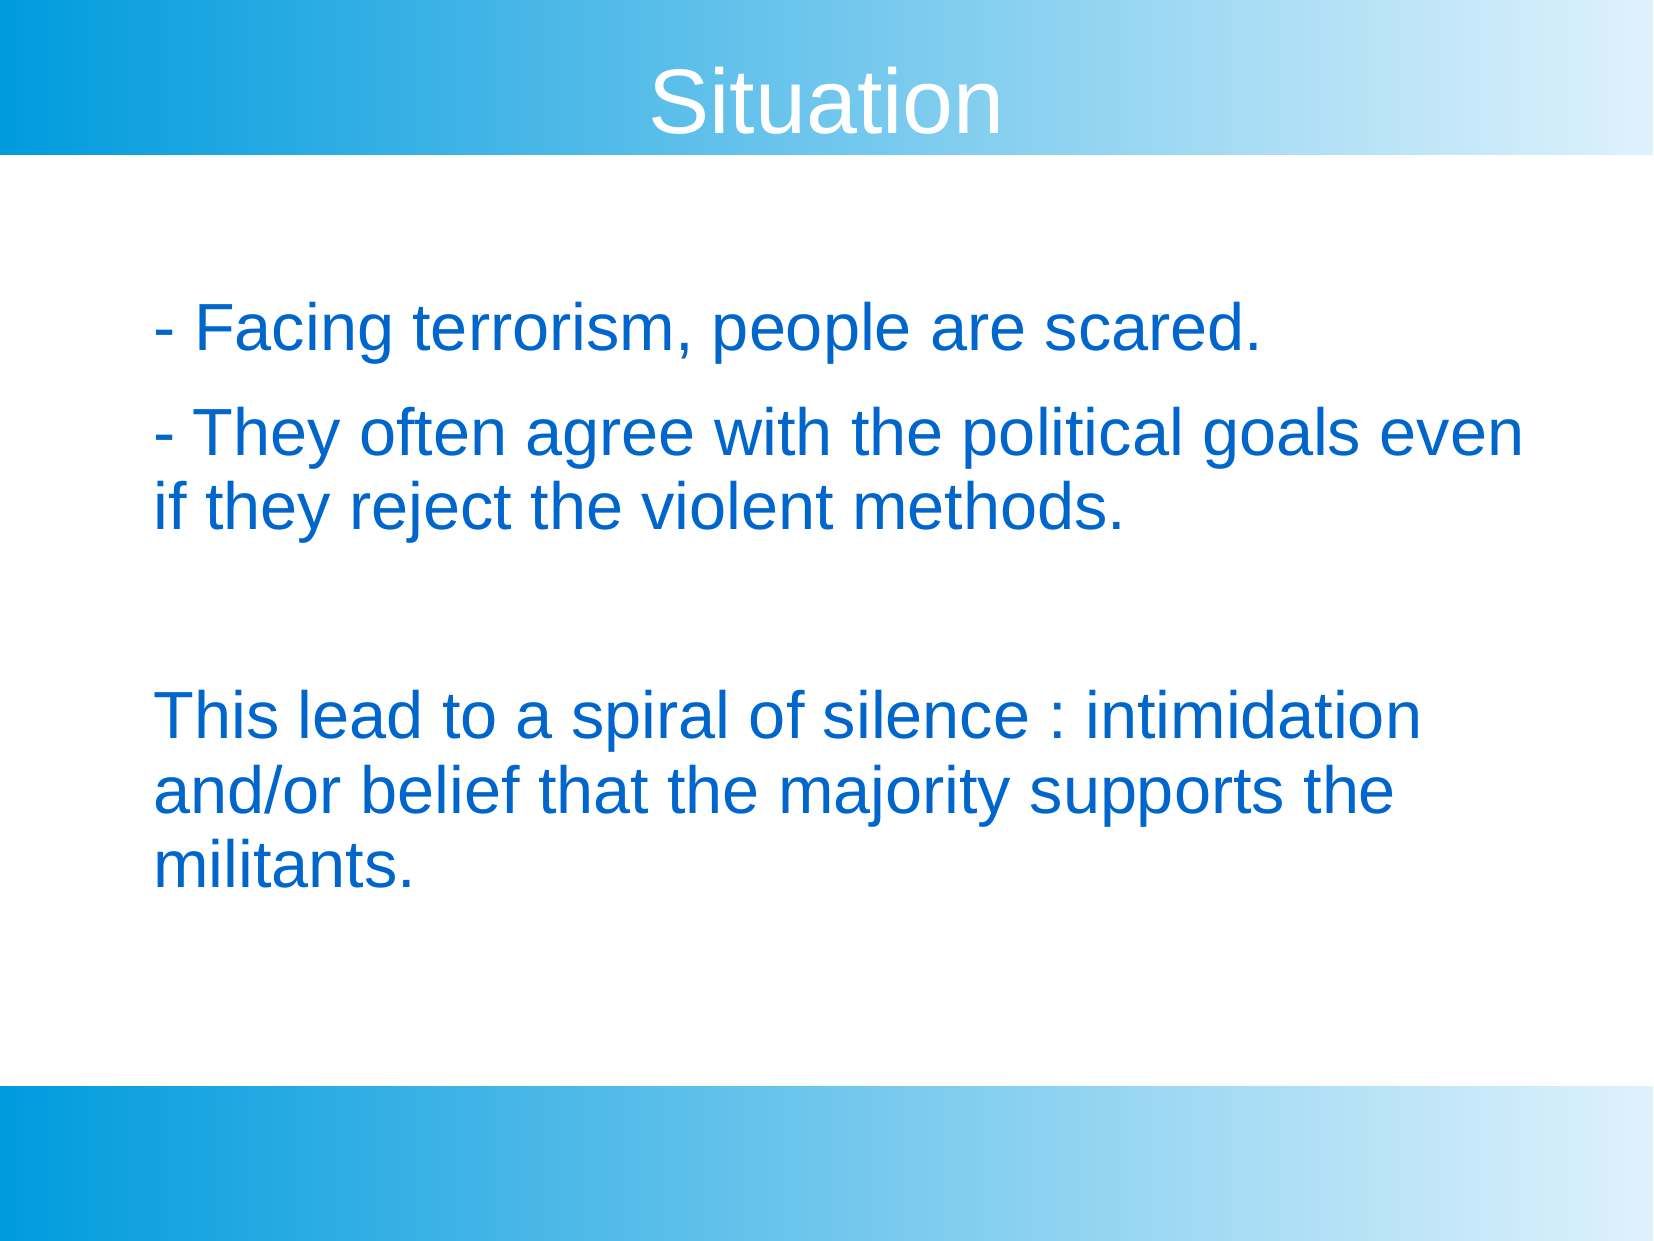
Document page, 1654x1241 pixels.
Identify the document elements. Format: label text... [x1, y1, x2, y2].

list - Facing terrorism, people are scared. - They often agree with the political goals even if they reject the violent methods. This lead to a spiral of silence : intimidation and/or belief that the majority supports the militants. [82, 290, 1571, 1010]
title Situation [82, 49, 1571, 155]
